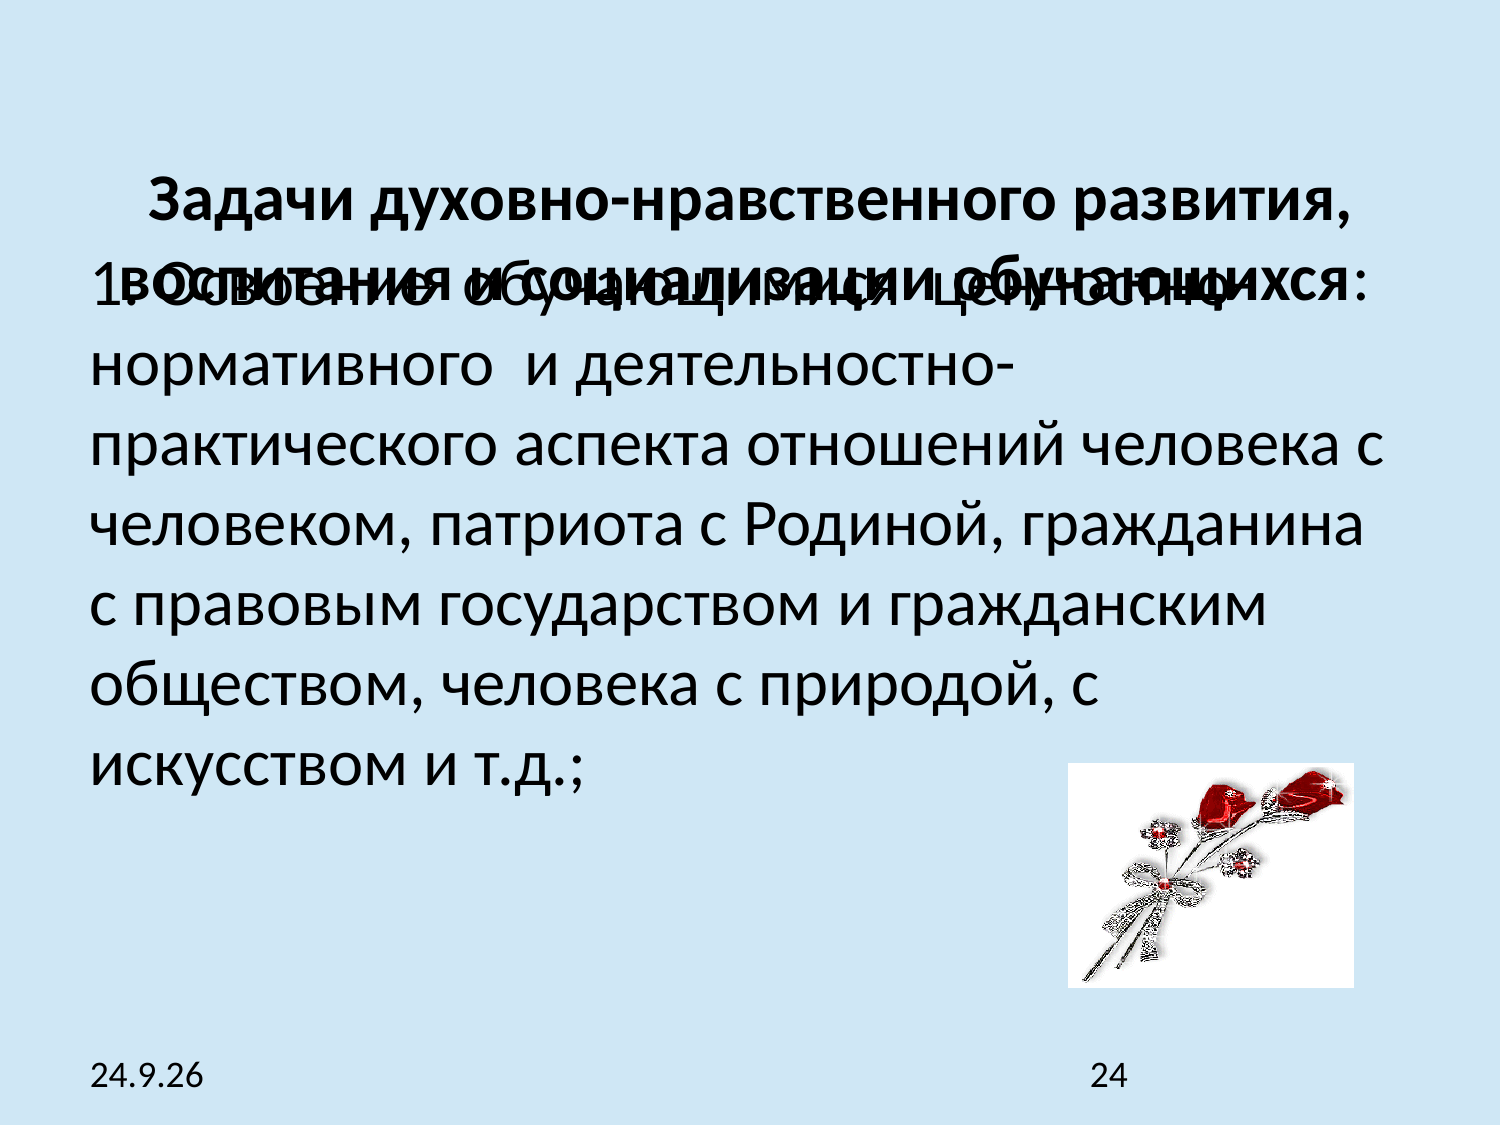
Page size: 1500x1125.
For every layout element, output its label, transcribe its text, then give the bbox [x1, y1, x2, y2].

title Задачи духовно-нравственного развития, воспитания и социализации обучающихся: [76, 66, 1427, 209]
slide_number 29.4.19 [75, 1042, 425, 1103]
picture [1068, 763, 1354, 988]
list 1. Освоение обучающимися ценностно-нормативного и деятельностно-практического аспекта отношений человека с человеком, патриота с Родиной, гражданина с правовым государством и гражданским обществом, человека с природой, с искусством и т.д.; [75, 231, 1425, 1005]
slide_number <номер> [1074, 1042, 1425, 1103]
